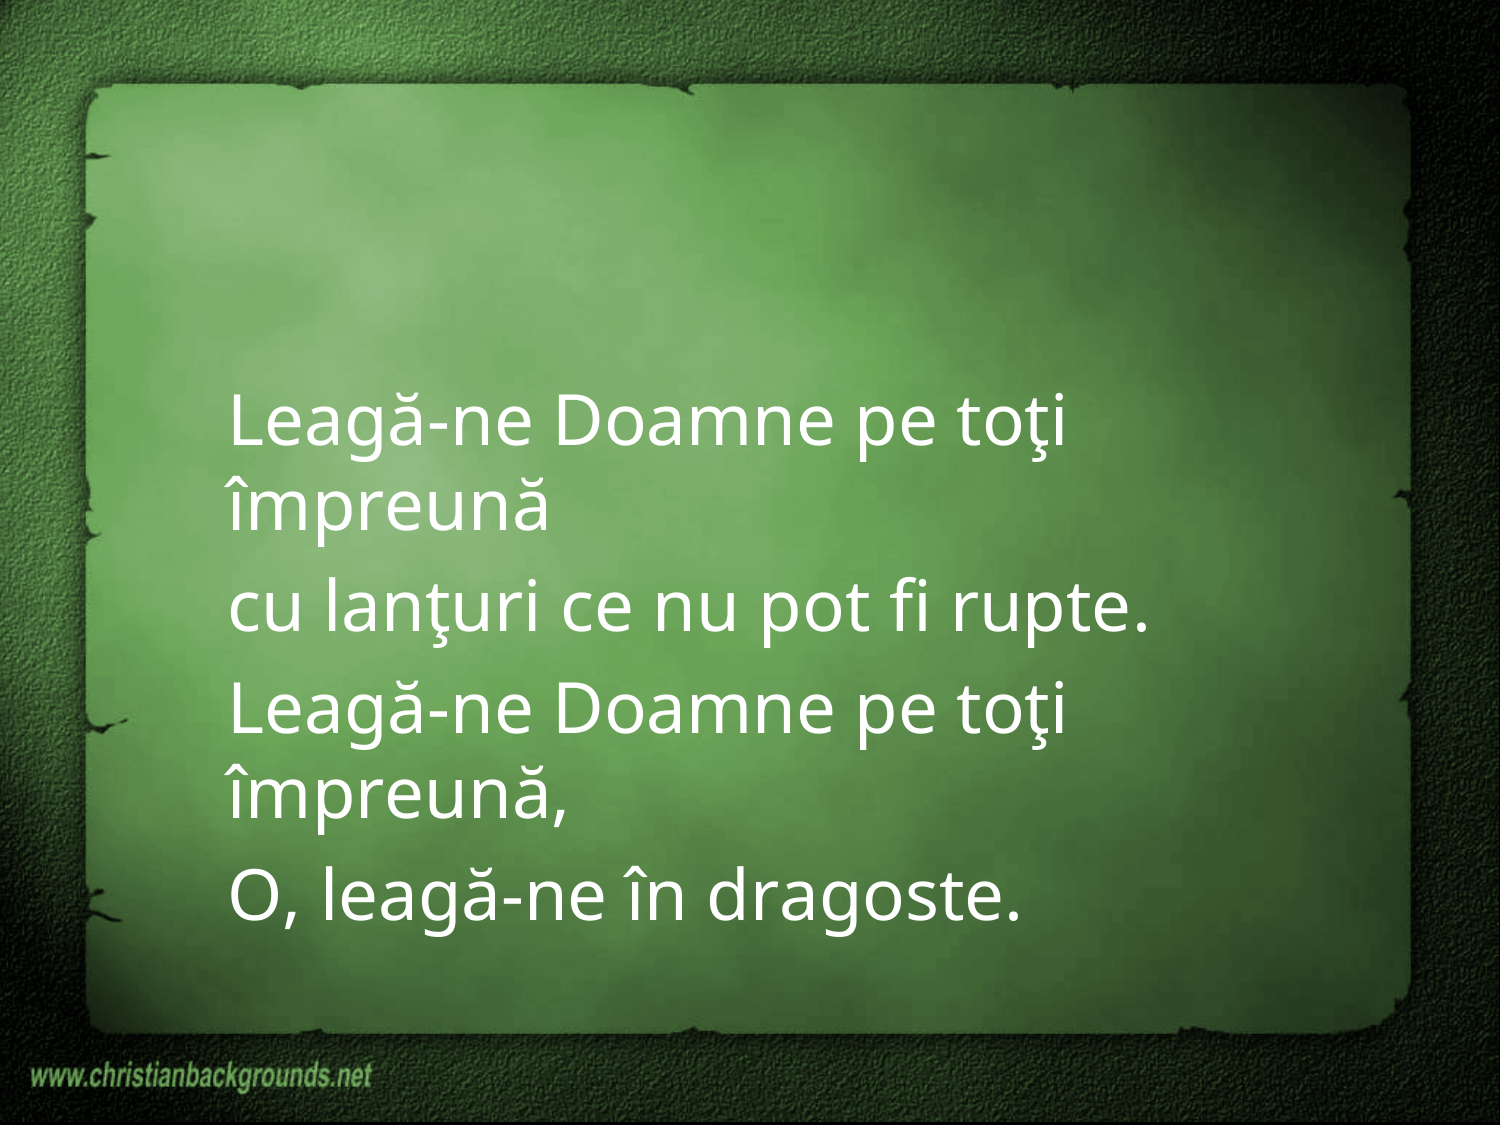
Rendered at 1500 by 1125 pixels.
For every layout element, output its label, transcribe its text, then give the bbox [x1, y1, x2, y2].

picture [0, 0, 1499, 1122]
text_box Leagă-ne Doamne pe toţi împreună cu lanţuri ce nu pot fi rupte. Leagă-ne Doamne pe toţi împreună, O, leagă-ne în dragoste. [213, 367, 1351, 772]
